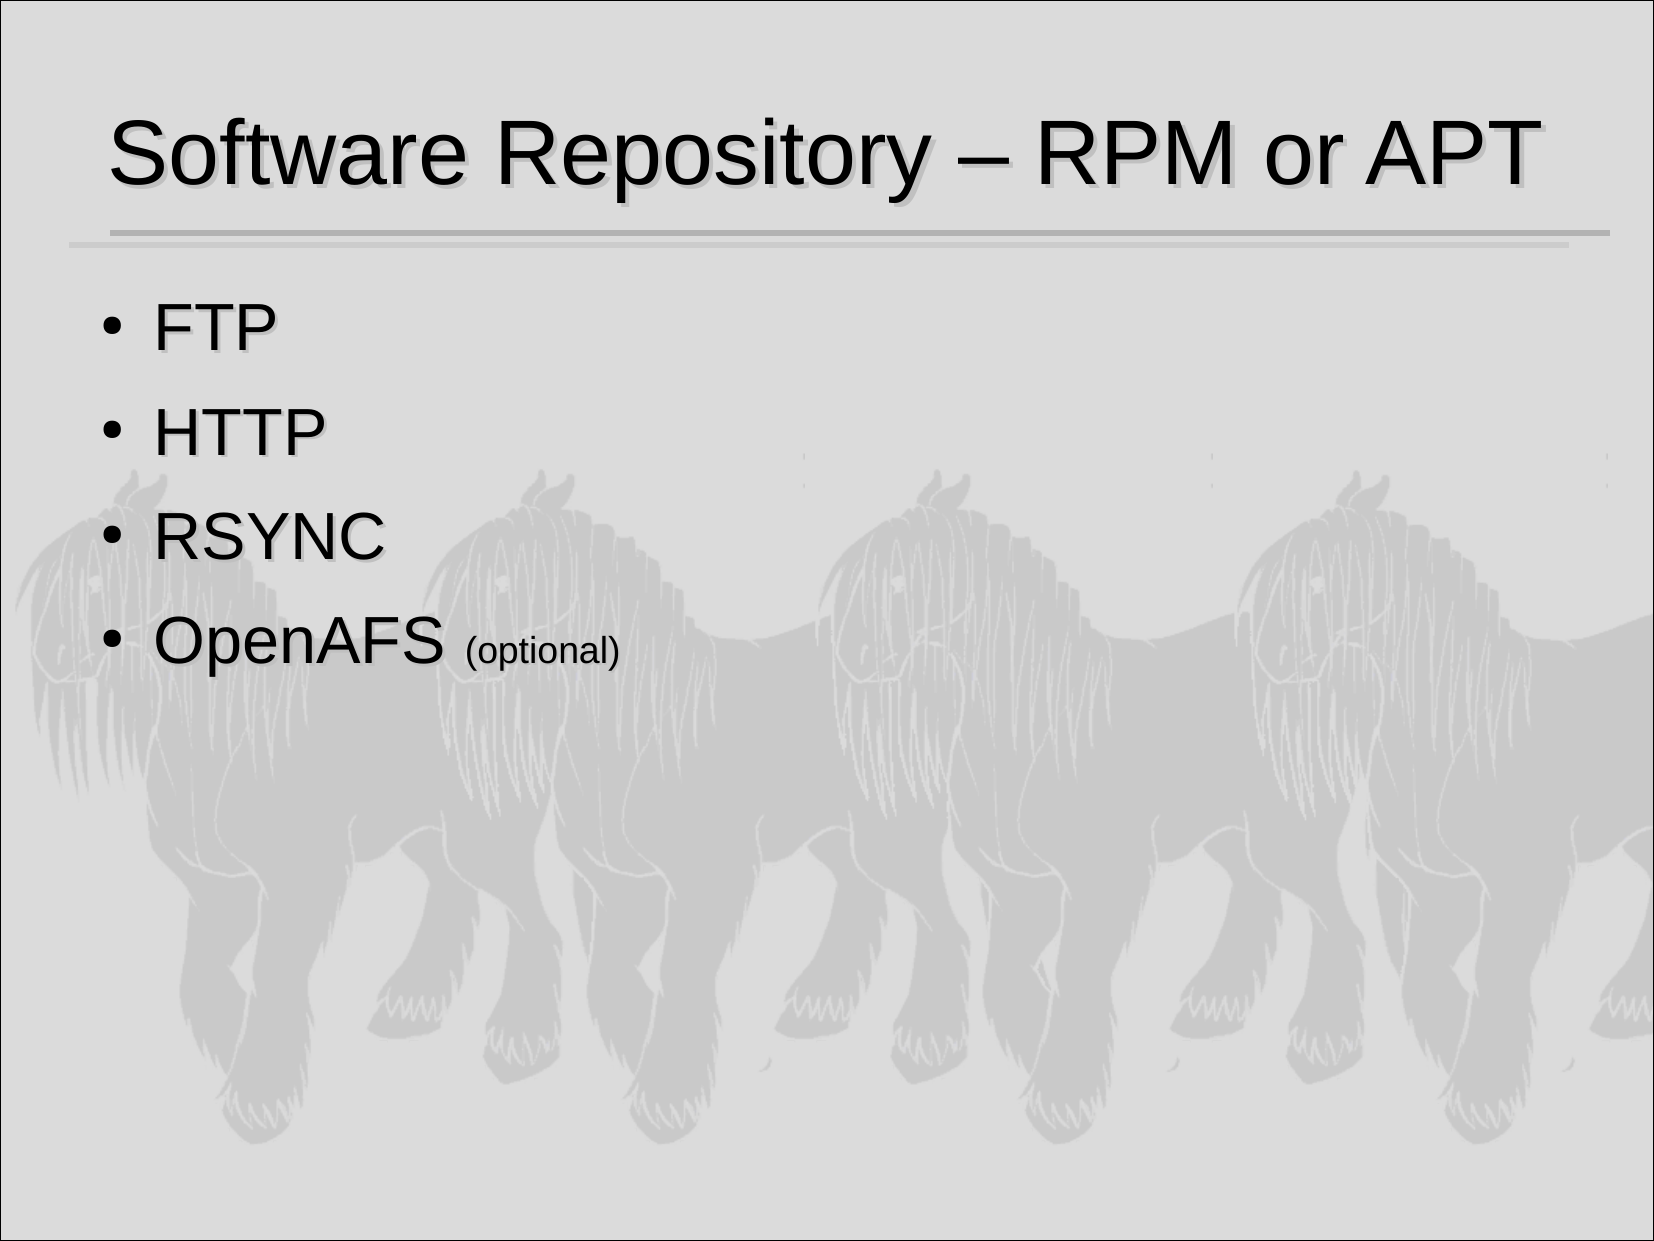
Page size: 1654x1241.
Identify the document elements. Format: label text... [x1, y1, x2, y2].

list FTP HTTP RSYNC OpenAFS (optional) [82, 290, 1571, 1094]
title Software Repository – RPM or APT [82, 56, 1571, 250]
